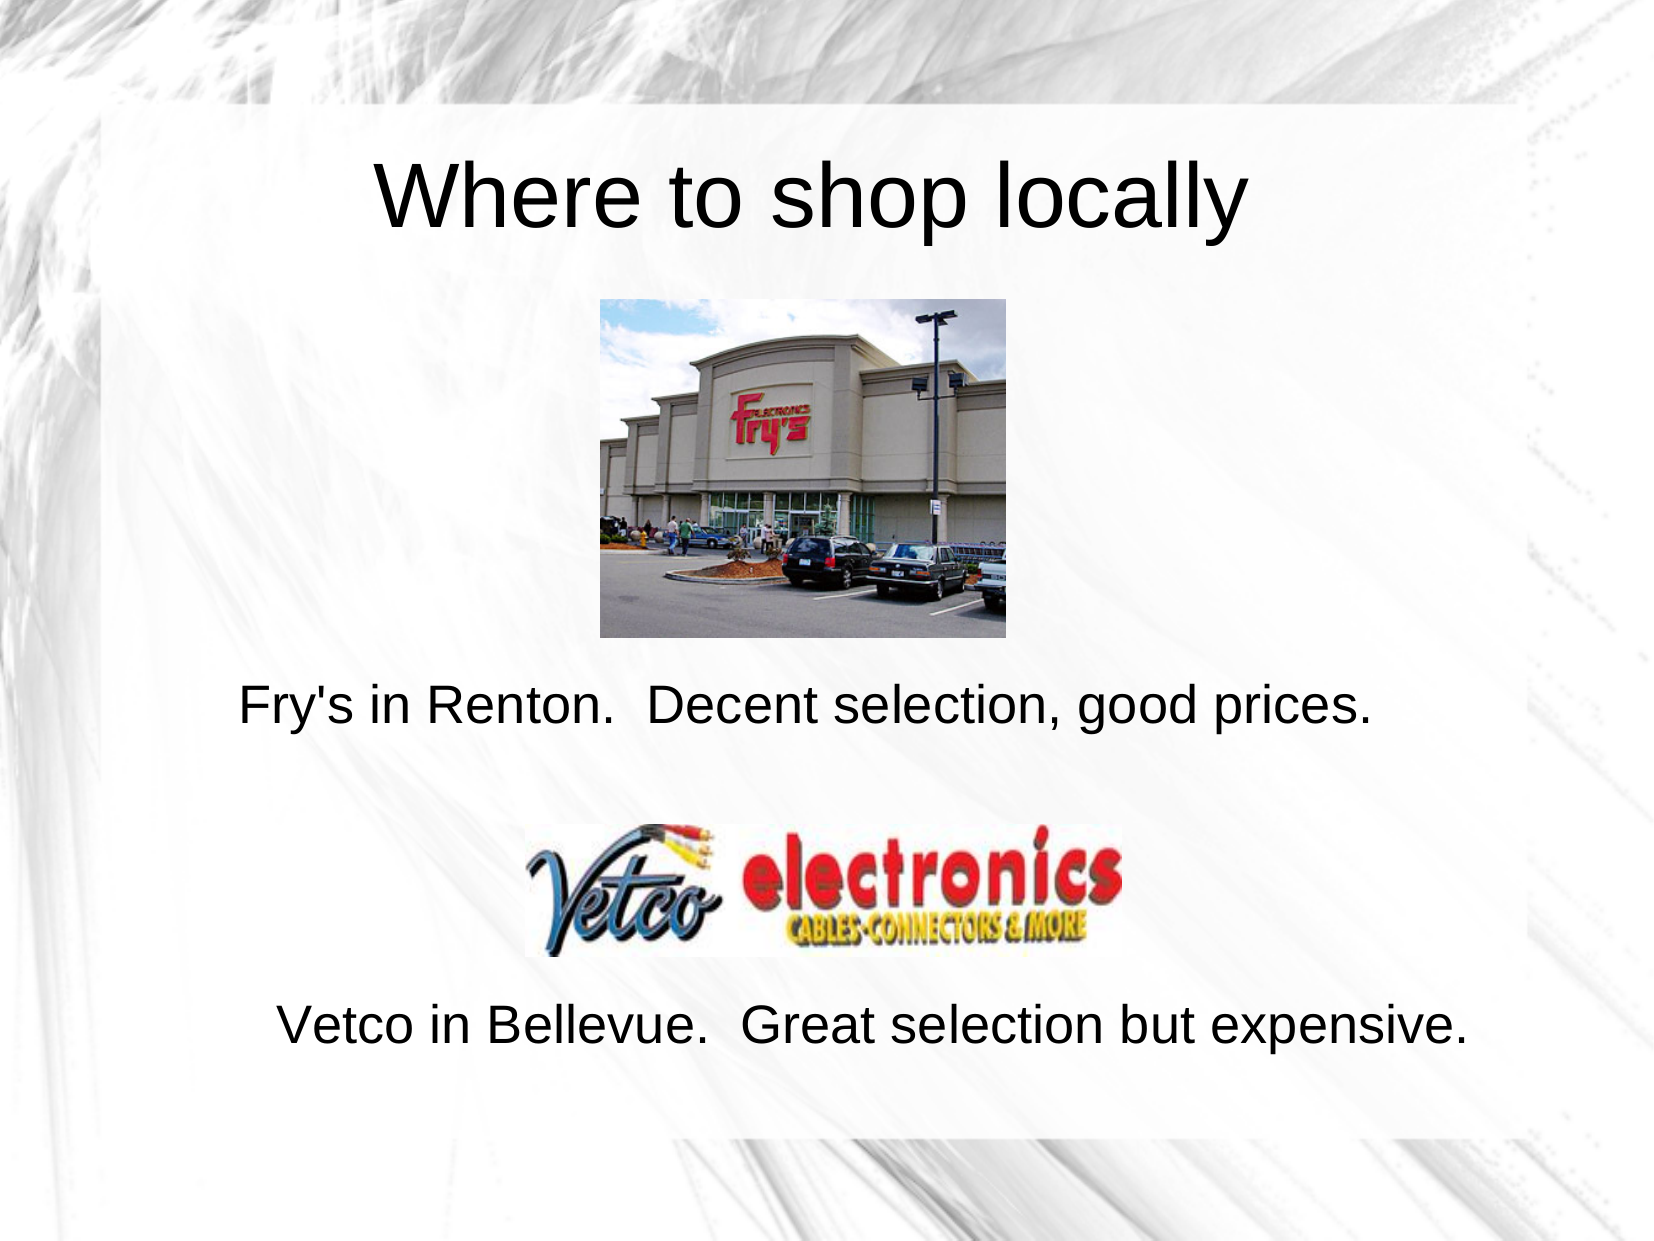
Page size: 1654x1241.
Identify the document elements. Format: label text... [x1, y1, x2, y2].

list Vetco in Bellevue. Great selection but expensive. [187, 994, 1501, 1088]
list Fry's in Renton. Decent selection, good prices. [150, 675, 1538, 751]
title Where to shop locally [118, 112, 1506, 281]
picture [0, 0, 1654, 1241]
